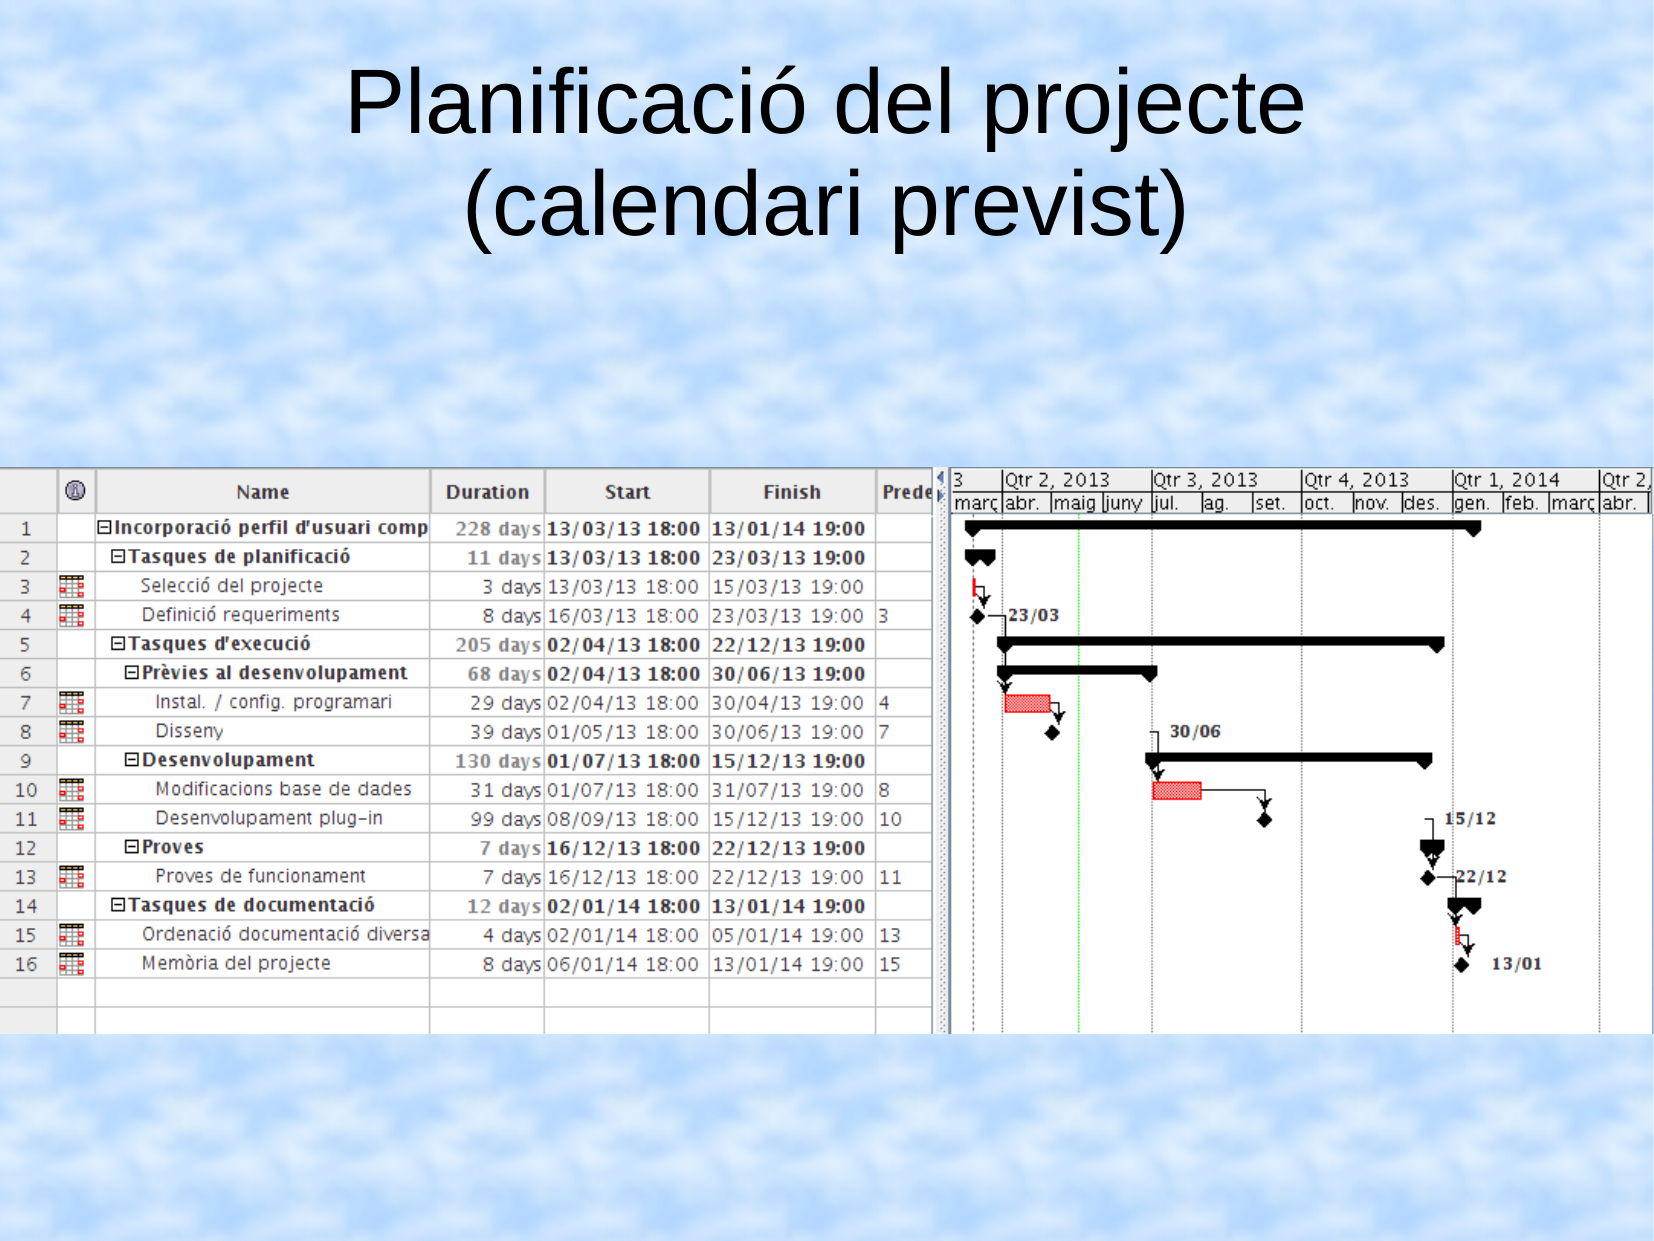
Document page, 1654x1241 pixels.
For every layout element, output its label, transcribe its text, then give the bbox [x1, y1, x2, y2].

picture [0, 0, 1654, 1241]
title Planificació del projecte (calendari previst) [82, 49, 1571, 257]
